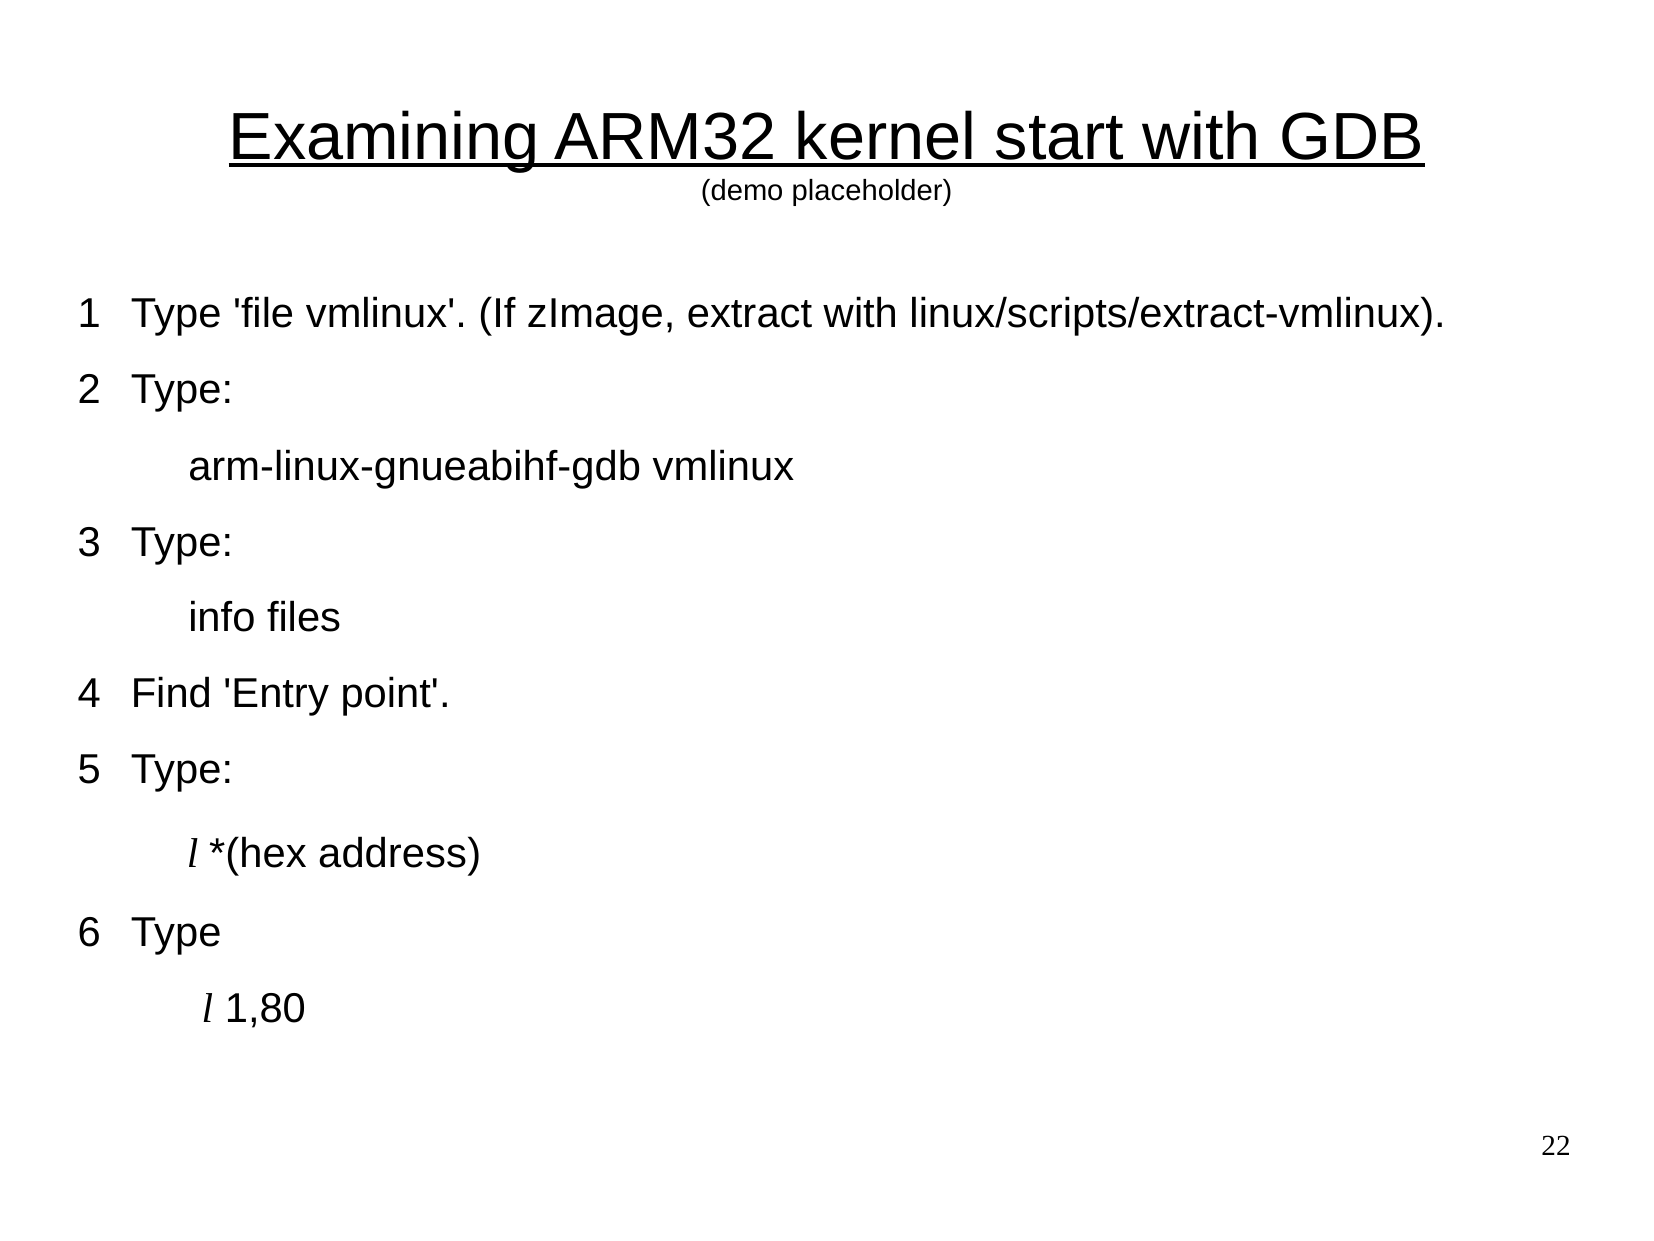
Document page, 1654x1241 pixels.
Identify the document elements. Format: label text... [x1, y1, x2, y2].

list Type 'file vmlinux'. (If zImage, extract with linux/scripts/extract-vmlinux). Type: arm-linux-gnueabihf-gdb vmlinux Type: info files Find 'Entry point'. Type: l *(hex address) Type l 1,80 [60, 290, 1571, 1111]
title Examining ARM32 kernel start with GDB (demo placeholder) [82, 49, 1571, 257]
